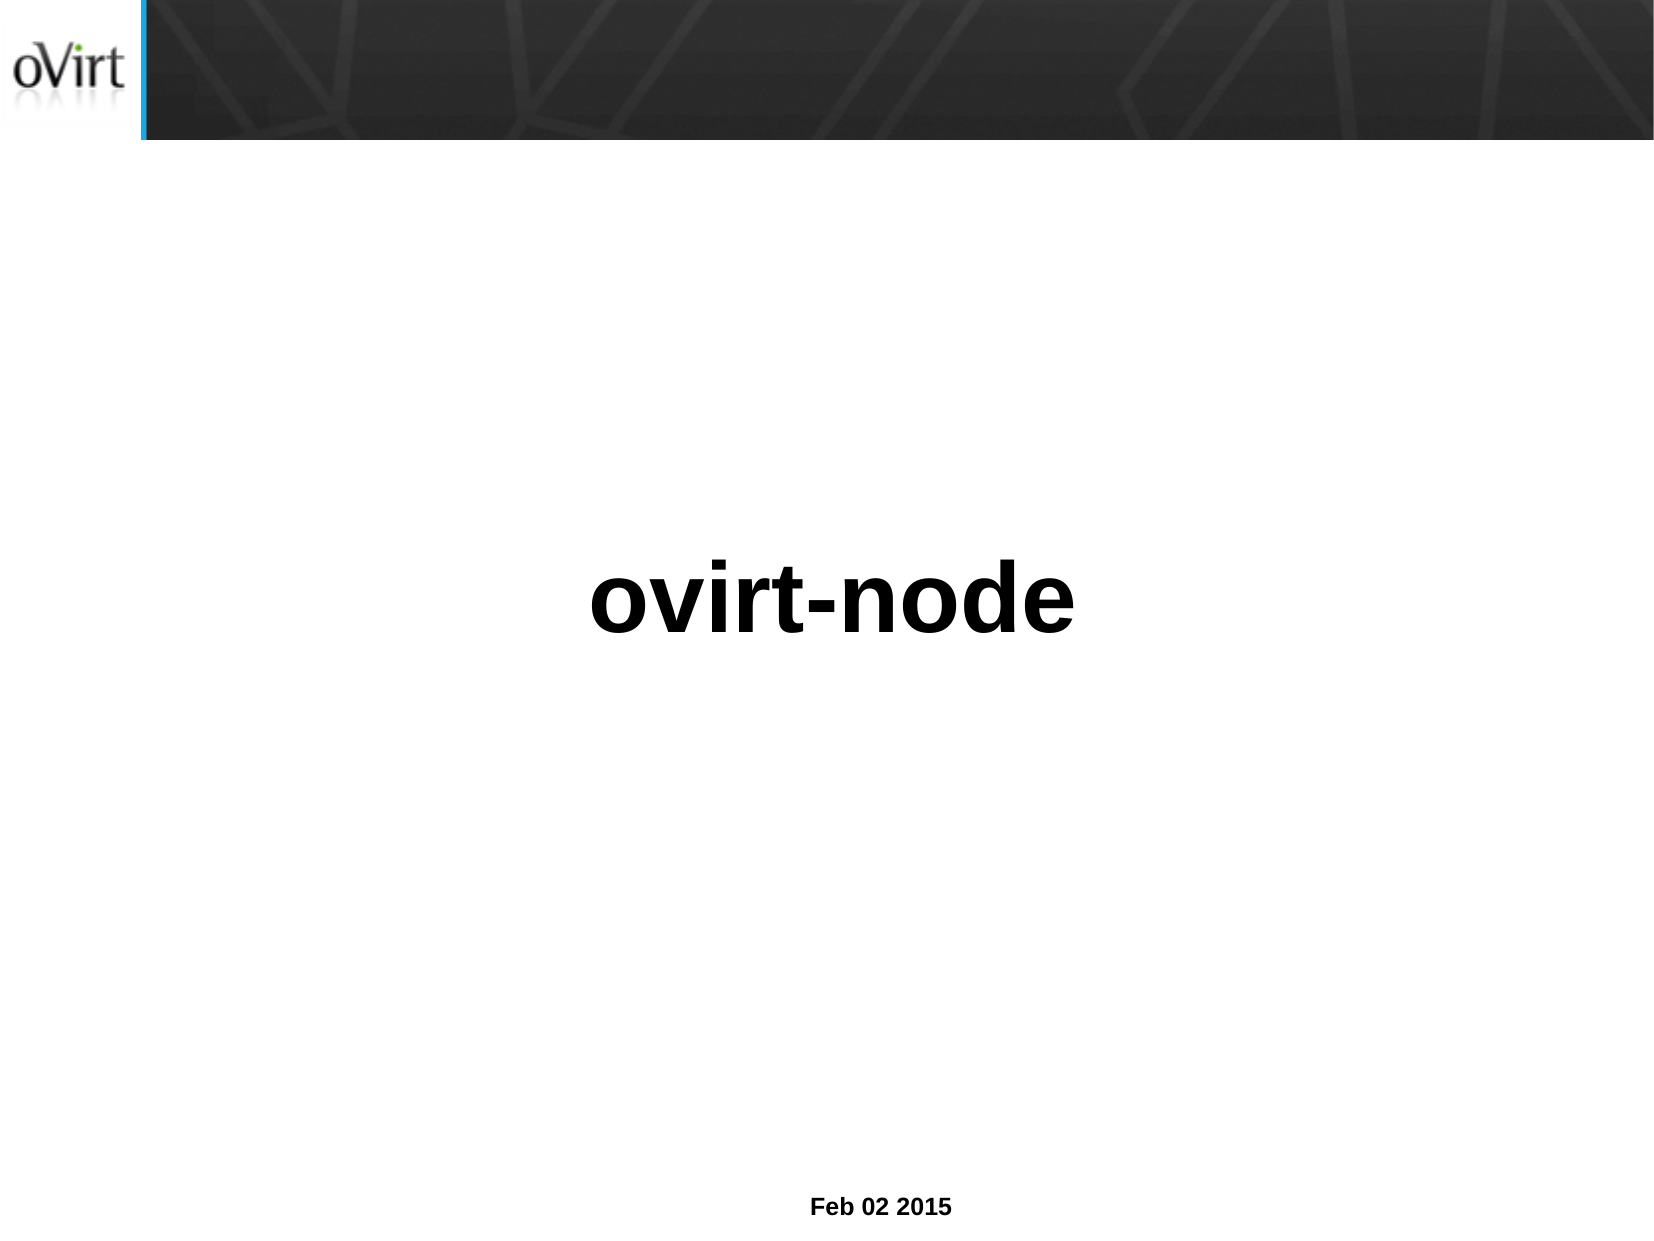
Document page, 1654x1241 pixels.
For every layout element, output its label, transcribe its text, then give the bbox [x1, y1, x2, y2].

text_box ovirt-node [407, 534, 1305, 773]
picture [0, 0, 1654, 140]
